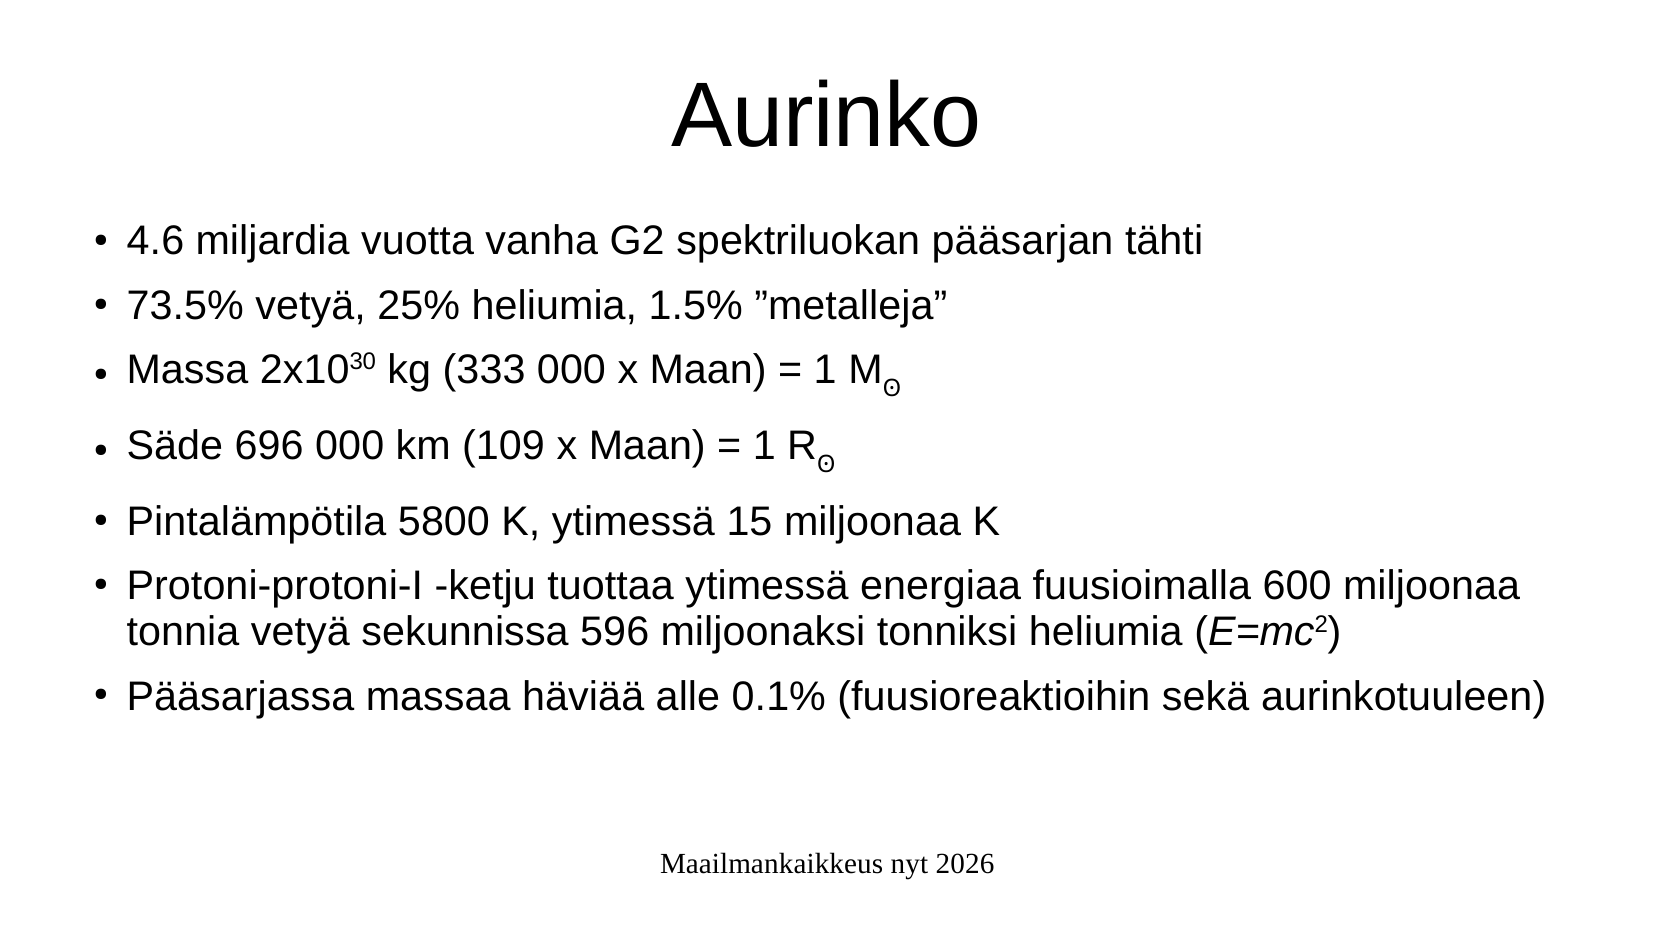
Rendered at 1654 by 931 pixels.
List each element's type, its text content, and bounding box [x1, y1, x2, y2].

title Aurinko [82, 37, 1571, 193]
list 4.6 miljardia vuotta vanha G2 spektriluokan pääsarjan tähti 73.5% vetyä, 25% heliumia, 1.5% ”metalleja” Massa 2x1030 kg (333 000 x Maan) = 1 Mʘ Säde 696 000 km (109 x Maan) = 1 Rʘ Pintalämpötila 5800 K, ytimessä 15 miljoonaa K Protoni-protoni-I -ketju tuottaa ytimessä energiaa fuusioimalla 600 miljoonaa tonnia vetyä sekunnissa 596 miljoonaksi tonniksi heliumia (E=mc2) Pääsarjassa massaa häviää alle 0.1% (fuusioreaktioihin sekä aurinkotuuleen) [82, 217, 1571, 758]
